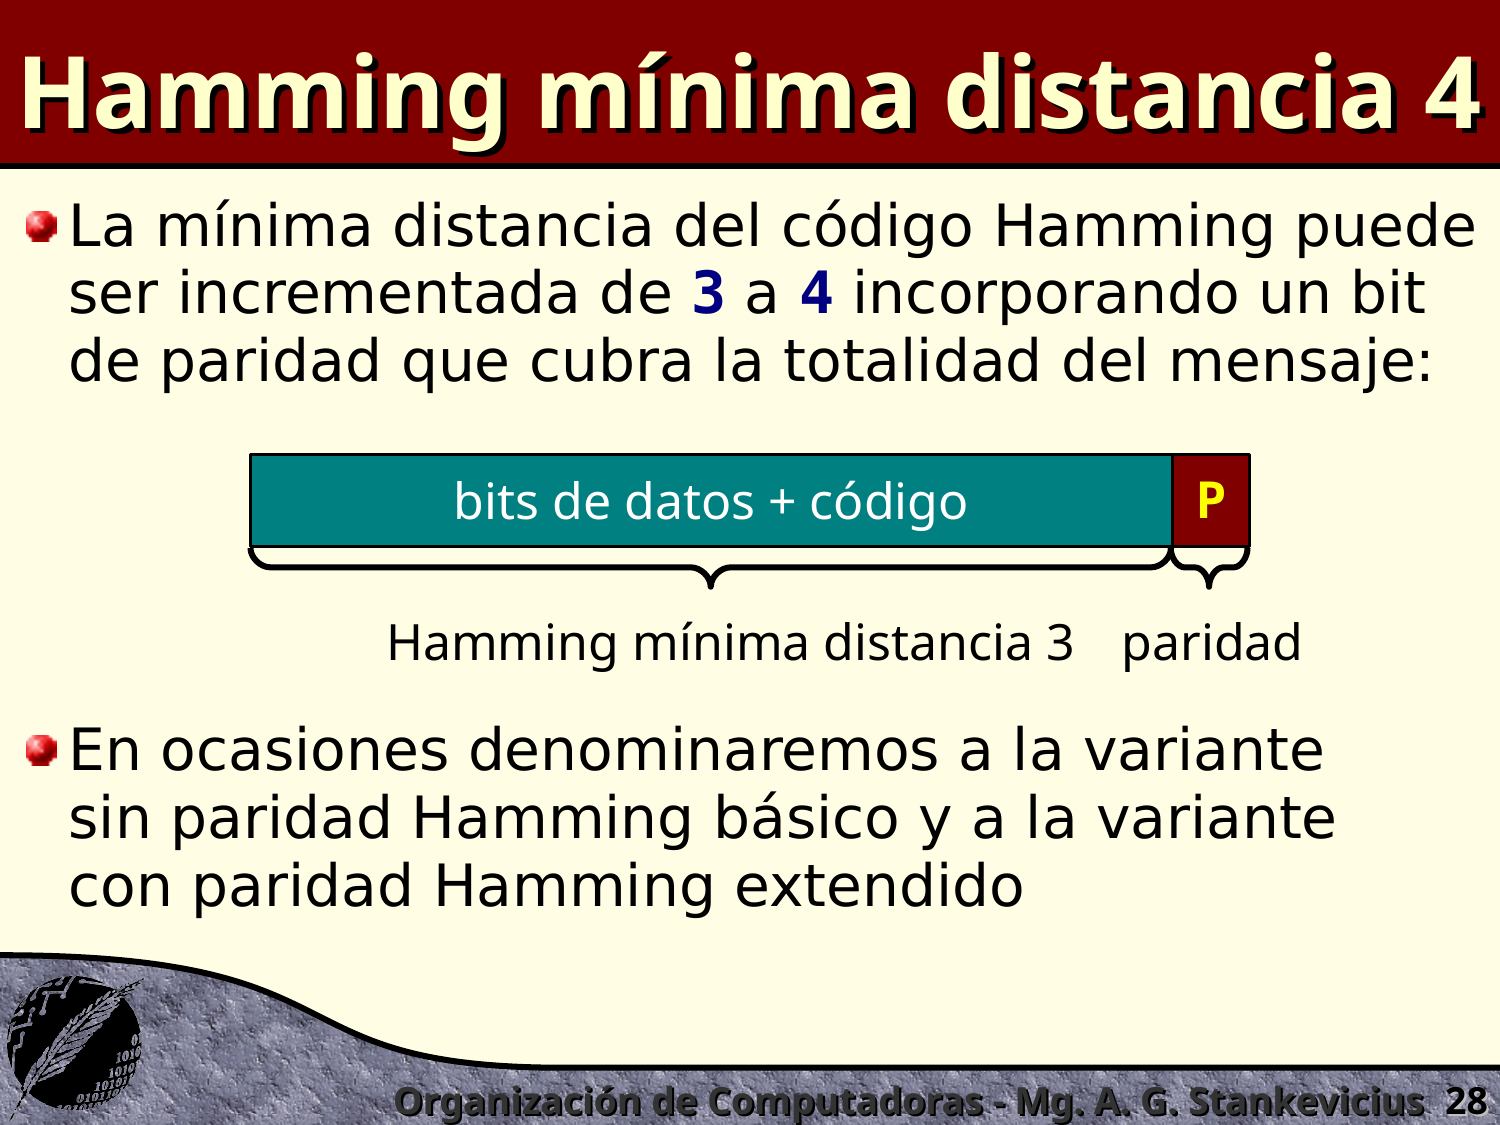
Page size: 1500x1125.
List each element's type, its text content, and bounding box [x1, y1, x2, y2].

list La mínima distancia del código Hamming puede ser incrementada de 3 a 4 incorporando un bit de paridad que cubra la totalidad del mensaje: En ocasiones denominaremos a la variante sin paridad Hamming básico y a la variante con paridad Hamming extendido [11, 192, 1486, 935]
text_box paridad [1107, 600, 1312, 685]
picture [1058, 1100, 1065, 1110]
text_box P [1172, 454, 1250, 547]
picture [802, 1100, 806, 1110]
title Hamming mínima distancia 4 [15, 5, 1485, 160]
text_box bits de datos + código [250, 454, 1172, 547]
picture [448, 1100, 455, 1110]
text_box Hamming mínima distancia 3 [371, 600, 1051, 685]
picture [0, 959, 1500, 1125]
